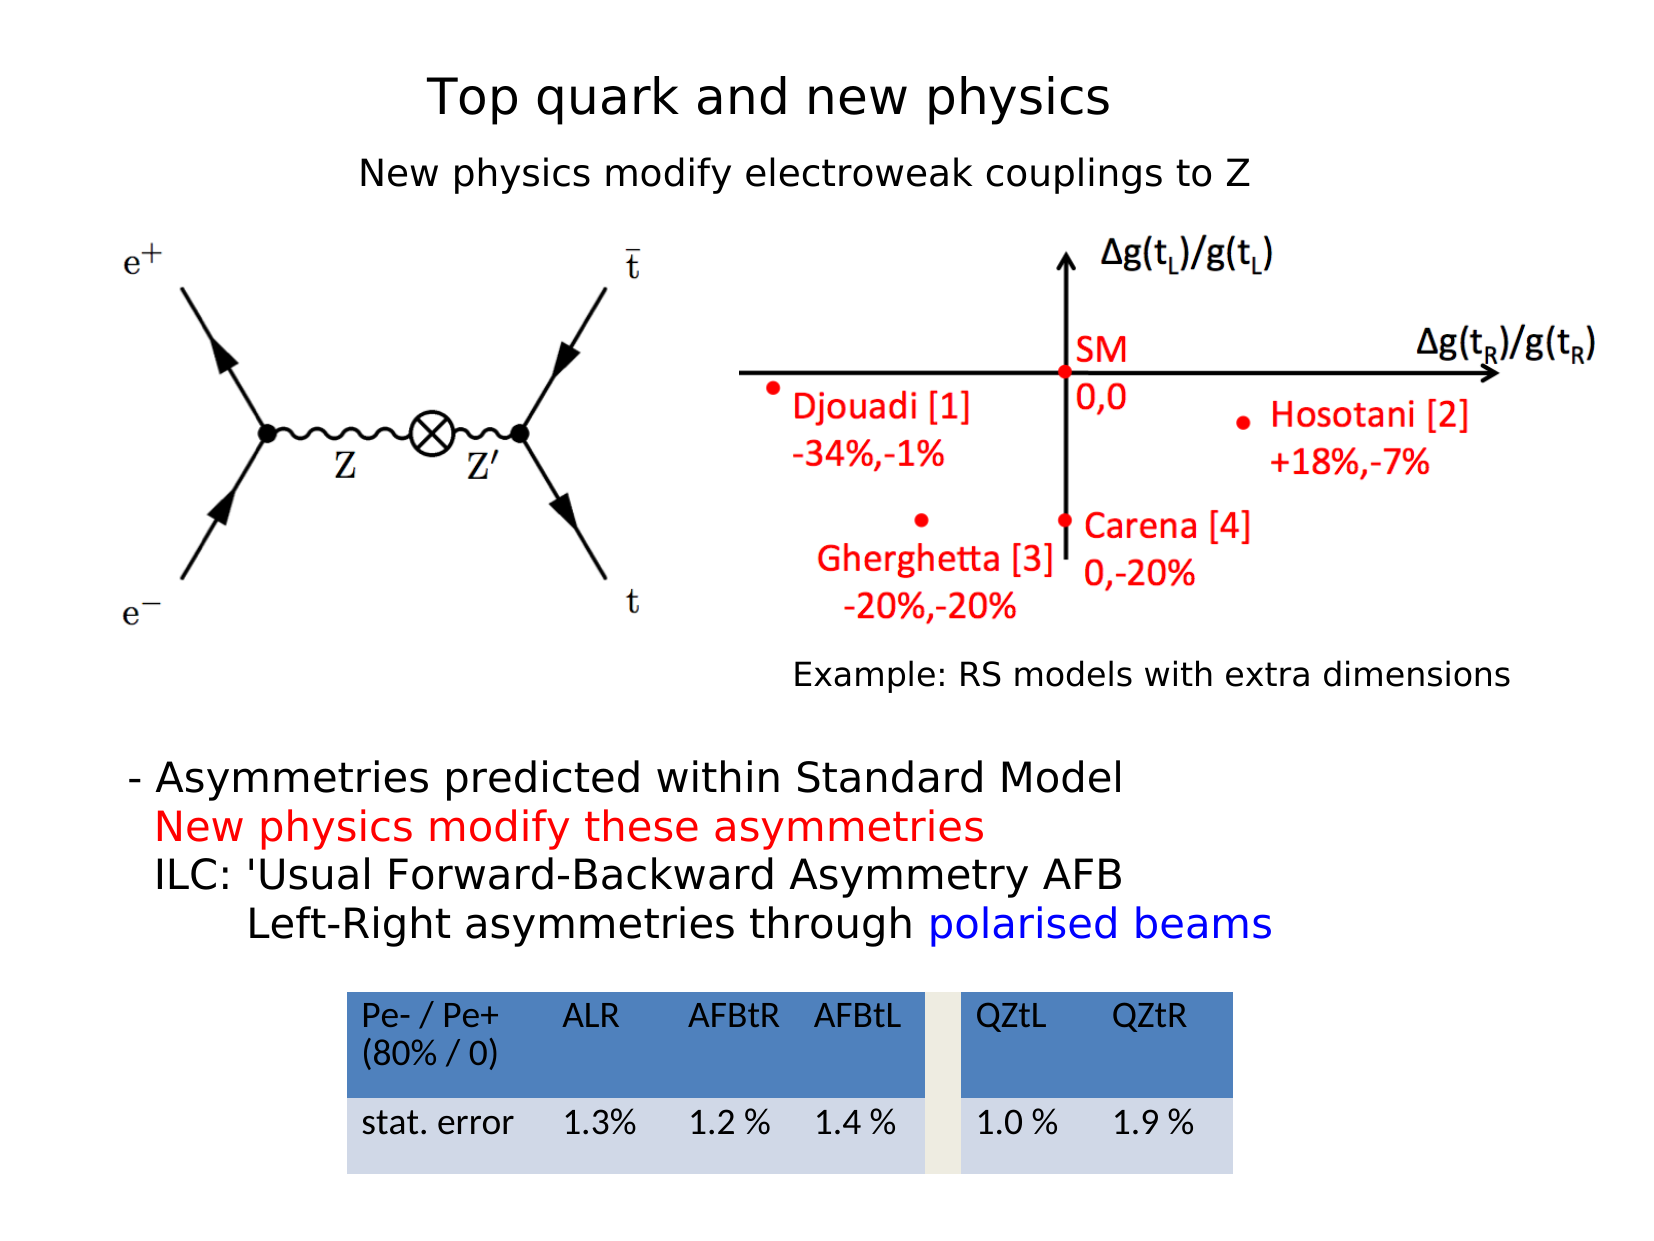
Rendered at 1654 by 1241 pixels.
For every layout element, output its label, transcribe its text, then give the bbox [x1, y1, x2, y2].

picture [75, 193, 1634, 658]
table_header AFBtL [799, 992, 925, 1098]
table_cell 1.4 % [799, 1098, 925, 1174]
chart [734, 646, 853, 706]
table_cell 1.3% [547, 1098, 673, 1174]
text_box New physics modify electroweak couplings to Z [343, 144, 1266, 203]
table_header AFBtR [673, 992, 799, 1098]
text_box Example: RS models with extra dimensions [777, 648, 1529, 703]
table_cell 1.0 % [961, 1098, 1097, 1174]
table_cell 1.9 % [1097, 1098, 1233, 1174]
text_box Top quark and new physics [412, 61, 1204, 135]
text_box - Asymmetries predicted within Standard Model New physics modify these asymmetries ILC: 'Usual Forward-Backward Asymmetry AFB Left-Right asymmetries through polarised beams [112, 746, 1311, 979]
table_cell 1.2 % [673, 1098, 799, 1174]
table_header QZtL [961, 992, 1097, 1098]
table_header Pe- / Pe+ (80% / 0) [347, 992, 547, 1098]
table_cell stat. error [347, 1098, 547, 1174]
table_header [925, 992, 961, 1098]
table_cell [925, 1098, 961, 1174]
table_header QZtR [1097, 992, 1233, 1098]
table_header ALR [547, 992, 673, 1098]
